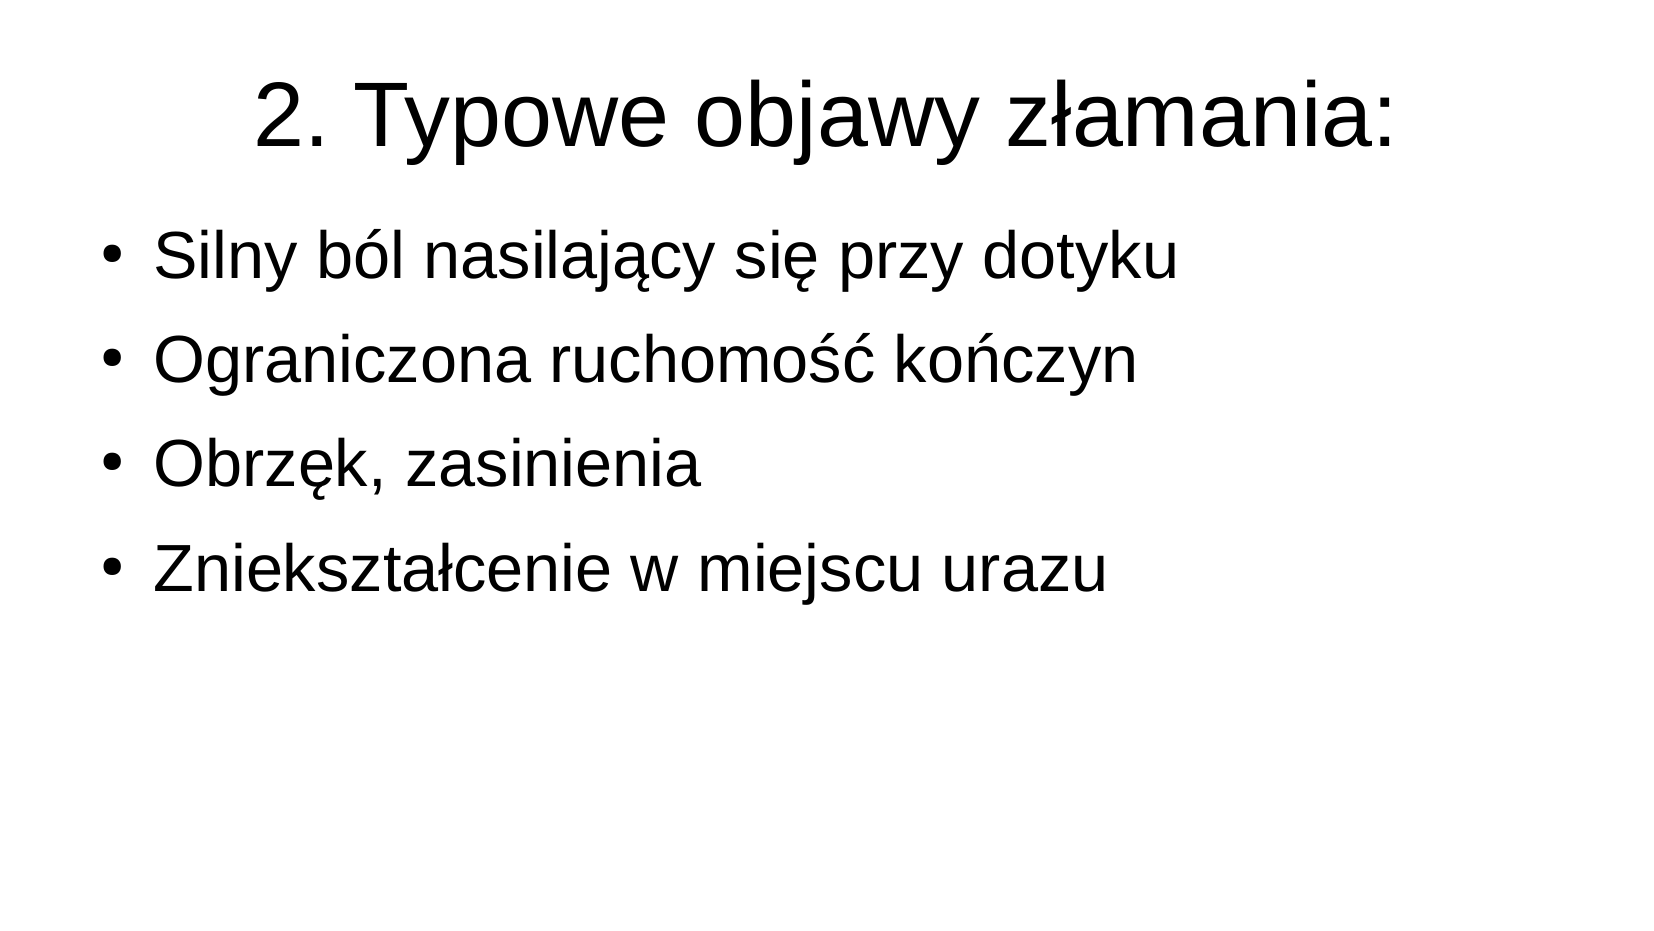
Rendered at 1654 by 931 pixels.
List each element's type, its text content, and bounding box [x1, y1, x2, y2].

title 2. Typowe objawy złamania: [82, 37, 1571, 193]
list Silny ból nasilający się przy dotyku Ograniczona ruchomość kończyn Obrzęk, zasinienia Zniekształcenie w miejscu urazu [82, 217, 1571, 758]
